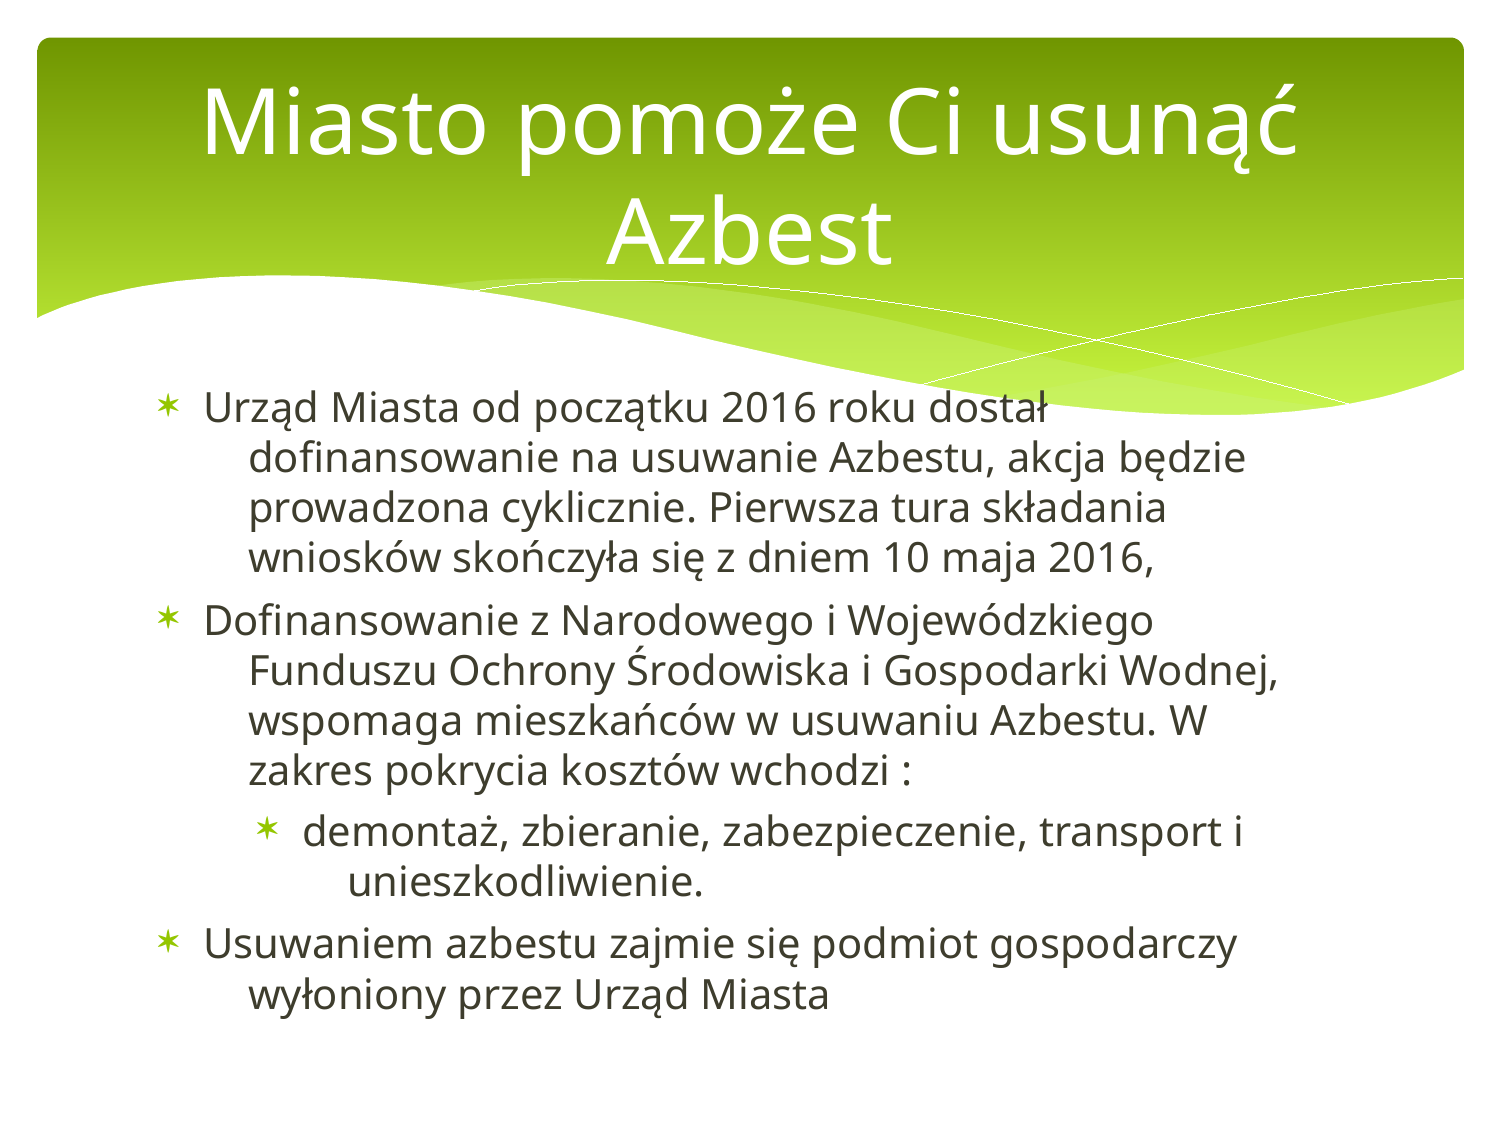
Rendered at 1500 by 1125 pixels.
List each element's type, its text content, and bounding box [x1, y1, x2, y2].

list Urząd Miasta od początku 2016 roku dostał dofinansowanie na usuwanie Azbestu, akcja będzie prowadzona cyklicznie. Pierwsza tura składania wniosków skończyła się z dniem 10 maja 2016, Dofinansowanie z Narodowego i Wojewódzkiego Funduszu Ochrony Środowiska i Gospodarki Wodnej, wspomaga mieszkańców w usuwaniu Azbestu. W zakres pokrycia kosztów wchodzi : demontaż, zbieranie, zabezpieczenie, transport i unieszkodliwienie. Usuwaniem azbestu zajmie się podmiot gospodarczy wyłoniony przez Urząd Miasta [143, 373, 1359, 1036]
title Miasto pomoże Ci usunąć Azbest [75, 55, 1426, 262]
